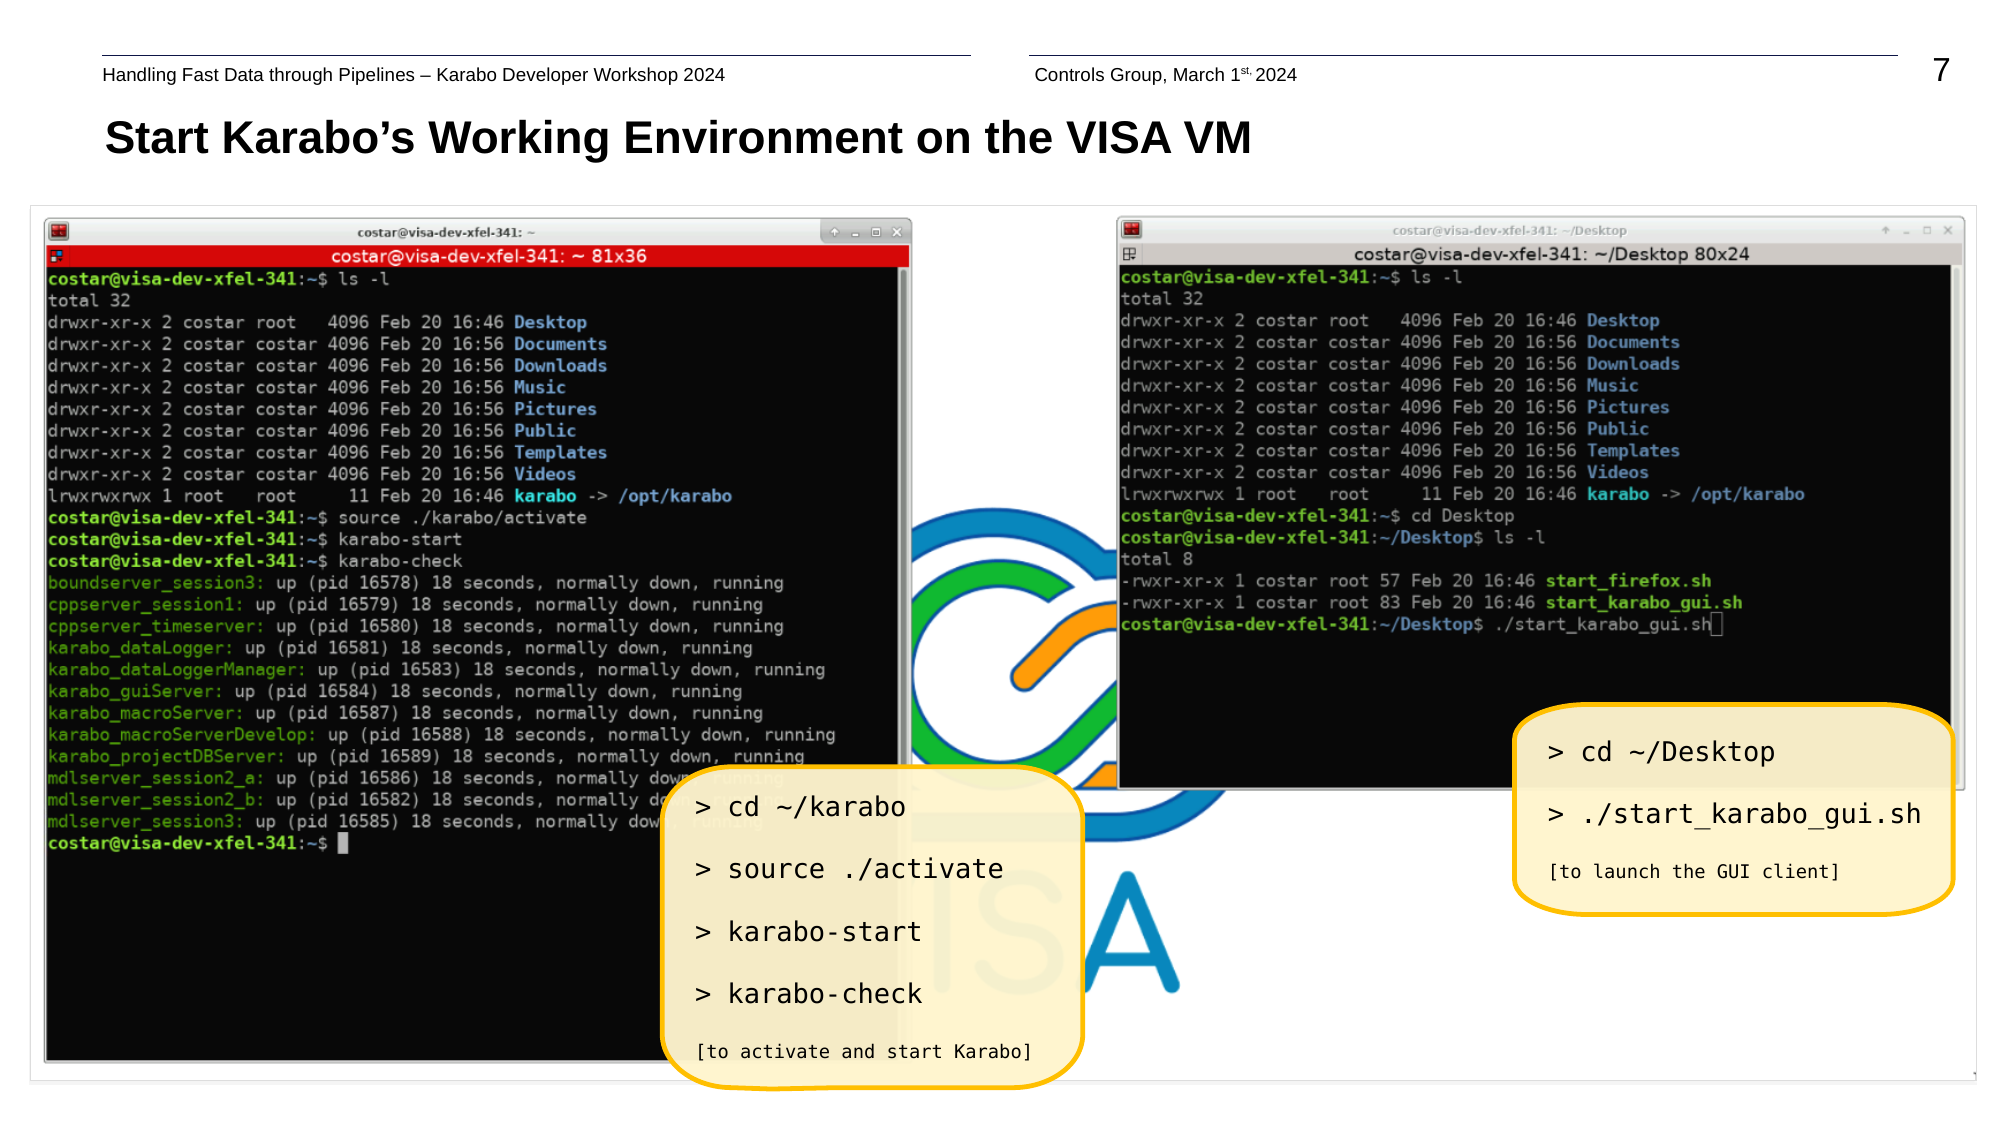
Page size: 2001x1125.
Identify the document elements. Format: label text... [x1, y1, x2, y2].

picture [30, 205, 1977, 1081]
text_box > cd ~/karabo > source ./activate > karabo-start > karabo-check [to activate and start Karabo] [662, 766, 1083, 1090]
text_box Start Karabo’s Working Environment on the VISA VM [90, 104, 1268, 172]
text_box > cd ~/Desktop > ./start_karabo_gui.sh [to launch the GUI client] [1514, 704, 1954, 915]
